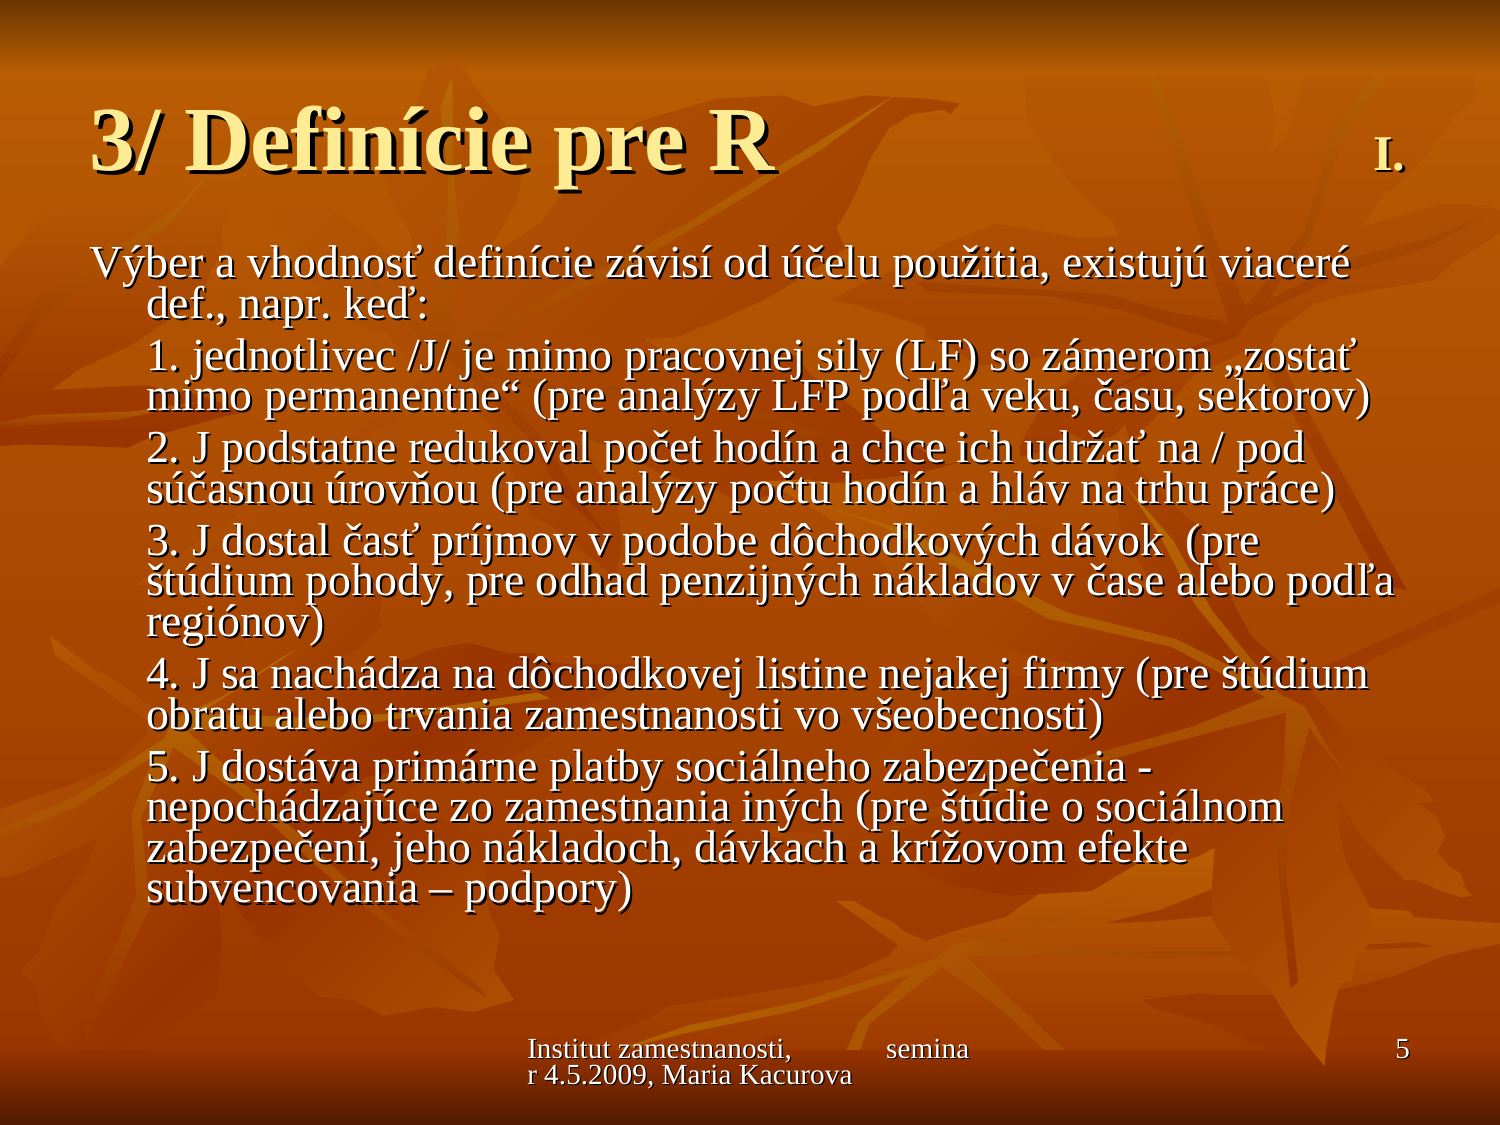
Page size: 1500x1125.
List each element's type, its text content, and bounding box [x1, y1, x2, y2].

title 3/ Definície pre R I. [75, 45, 1426, 234]
list Výber a vhodnosť definície závisí od účelu použitia, existujú viaceré def., napr. keď: 1. jednotlivec /J/ je mimo pracovnej sily (LF) so zámerom „zostať mimo permanentne“ (pre analýzy LFP podľa veku, času, sektorov) 2. J podstatne redukoval počet hodín a chce ich udržať na / pod súčasnou úrovňou (pre analýzy počtu hodín a hláv na trhu práce) 3. J dostal časť príjmov v podobe dôchodkových dávok (pre štúdium pohody, pre odhad penzijných nákladov v čase alebo podľa regiónov) 4. J sa nachádza na dôchodkovej listine nejakej firmy (pre štúdium obratu alebo trvania zamestnanosti vo všeobecnosti) 5. J dostáva primárne platby sociálneho zabezpečenia - nepochádzajúce zo zamestnania iných (pre štúdie o sociálnom zabezpečení, jeho nákladoch, dávkach a krížovom efekte subvencovania – podpory) [75, 237, 1426, 1000]
